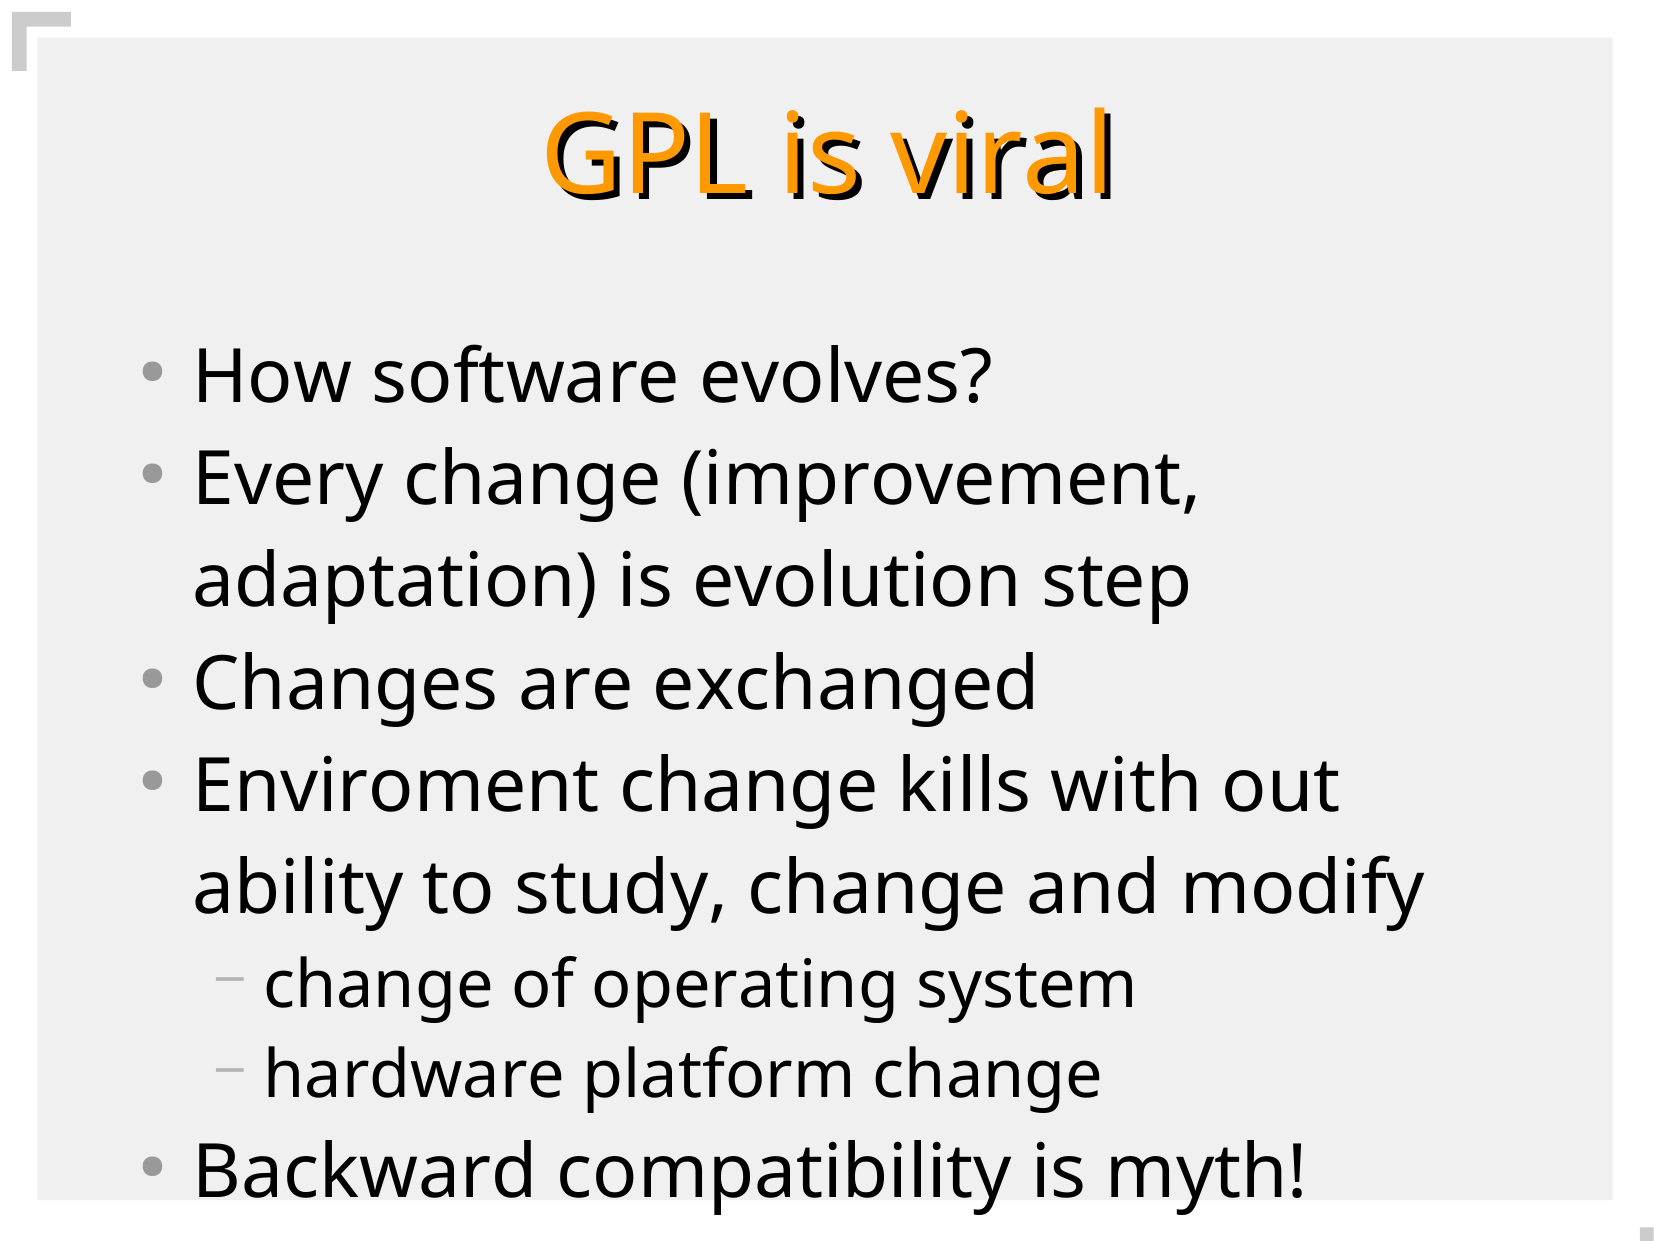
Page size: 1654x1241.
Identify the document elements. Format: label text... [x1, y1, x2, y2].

title GPL is viral [121, 46, 1534, 254]
list How software evolves? Every change (improvement, adaptation) is evolution step Changes are exchanged Enviroment change kills with out ability to study, change and modify change of operating system hardware platform change Backward compatibility is myth! [121, 322, 1561, 1132]
